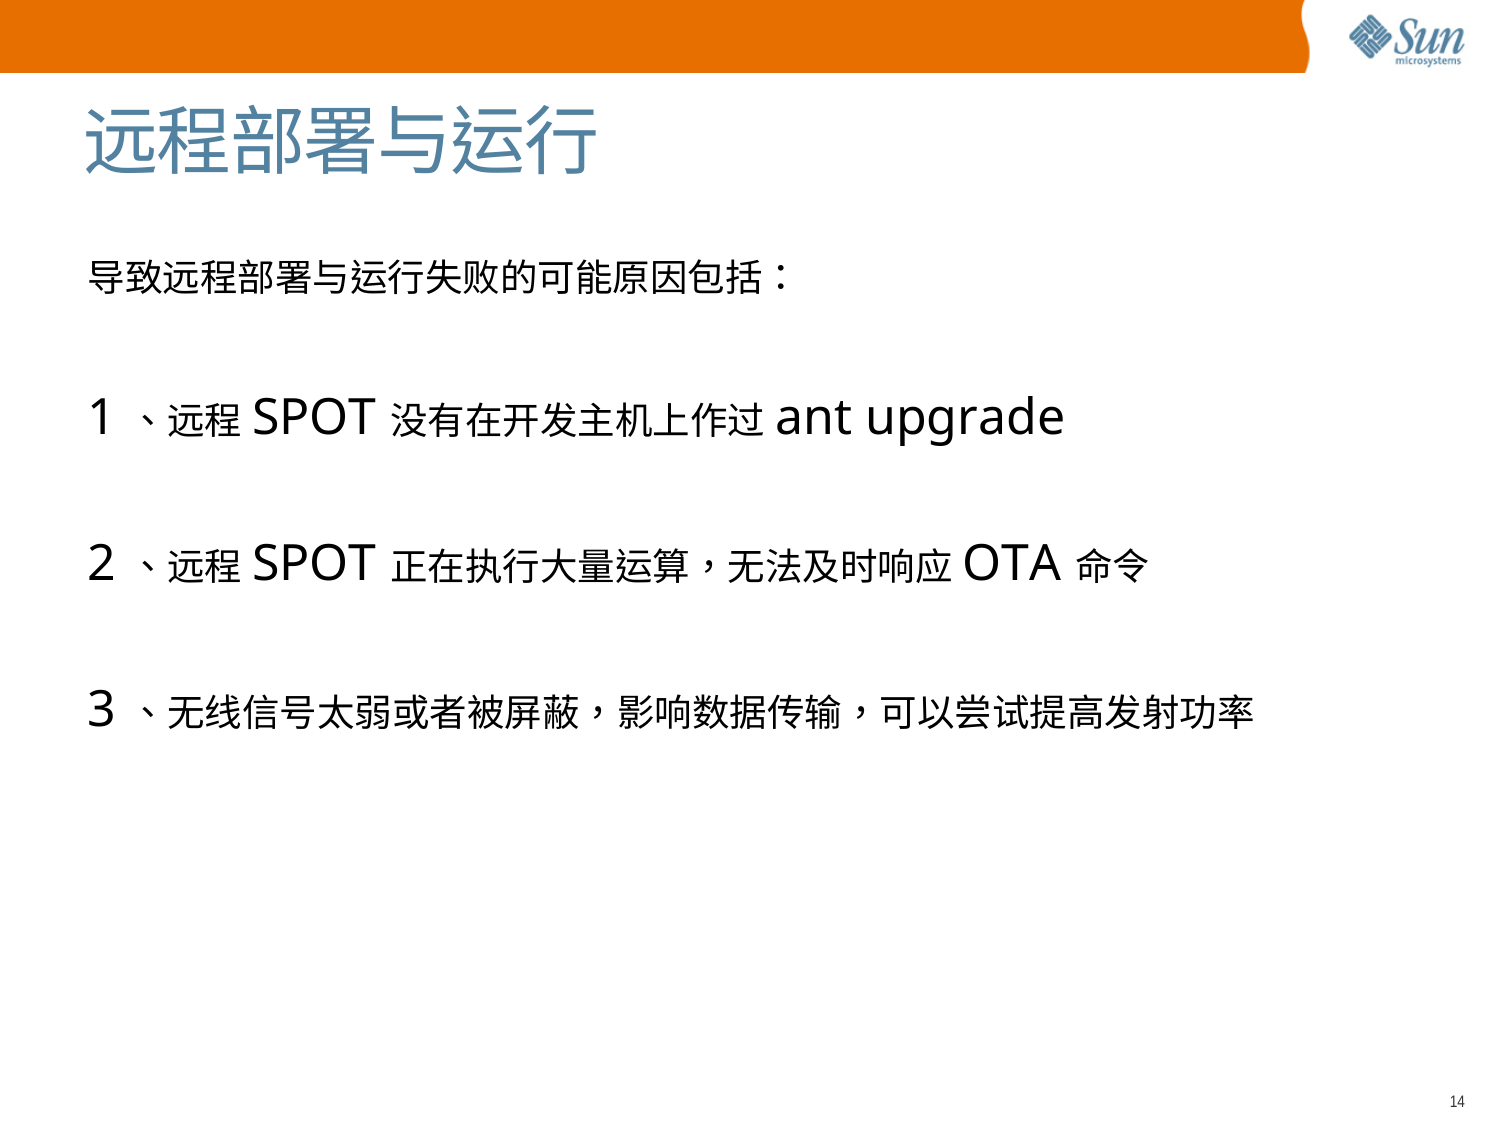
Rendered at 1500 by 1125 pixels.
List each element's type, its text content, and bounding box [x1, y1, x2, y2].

text_box 导致远程部署与运行失败的可能原因包括： 1、远程SPOT没有在开发主机上作过ant upgrade 2、远程SPOT正在执行大量运算，无法及时响应OTA命令 3、无线信号太弱或者被屏蔽，影响数据传输，可以尝试提高发射功率 [87, 256, 1249, 732]
picture [0, 0, 1500, 73]
title 远程部署与运行 [83, 94, 1446, 199]
